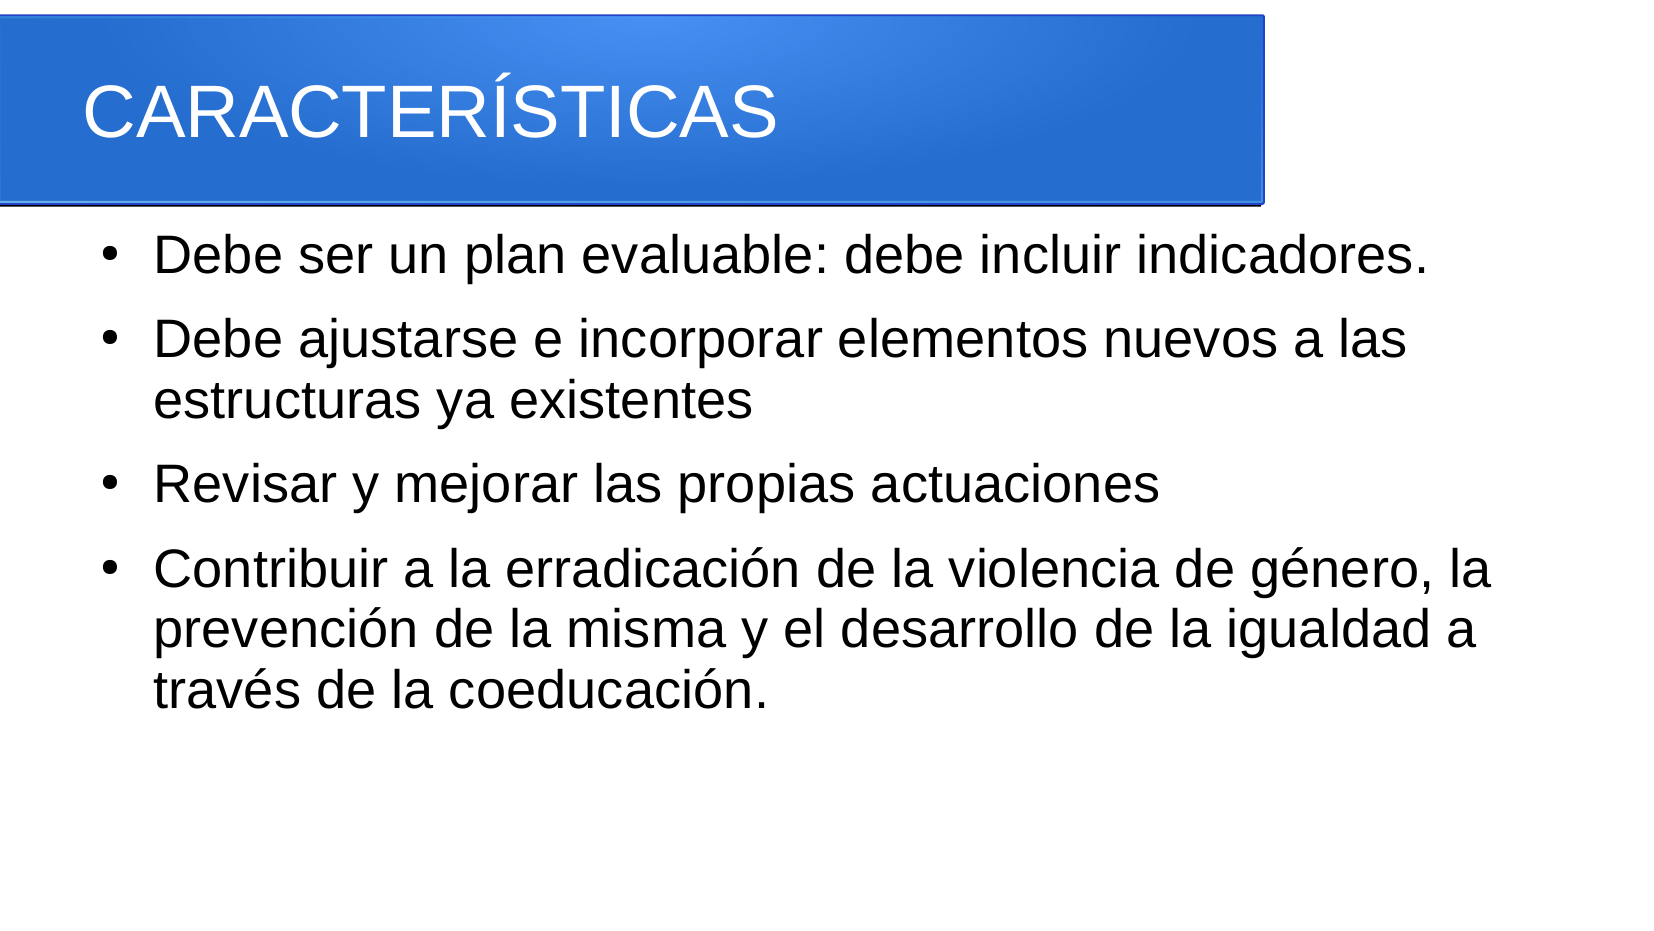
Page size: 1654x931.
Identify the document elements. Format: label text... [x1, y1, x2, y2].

list Debe ser un plan evaluable: debe incluir indicadores. Debe ajustarse e incorporar elementos nuevos a las estructuras ya existentes Revisar y mejorar las propias actuaciones Contribuir a la erradicación de la violencia de género, la prevención de la misma y el desarrollo de la igualdad a través de la coeducación. [82, 224, 1571, 764]
title CARACTERÍSTICAS [82, 35, 1235, 189]
